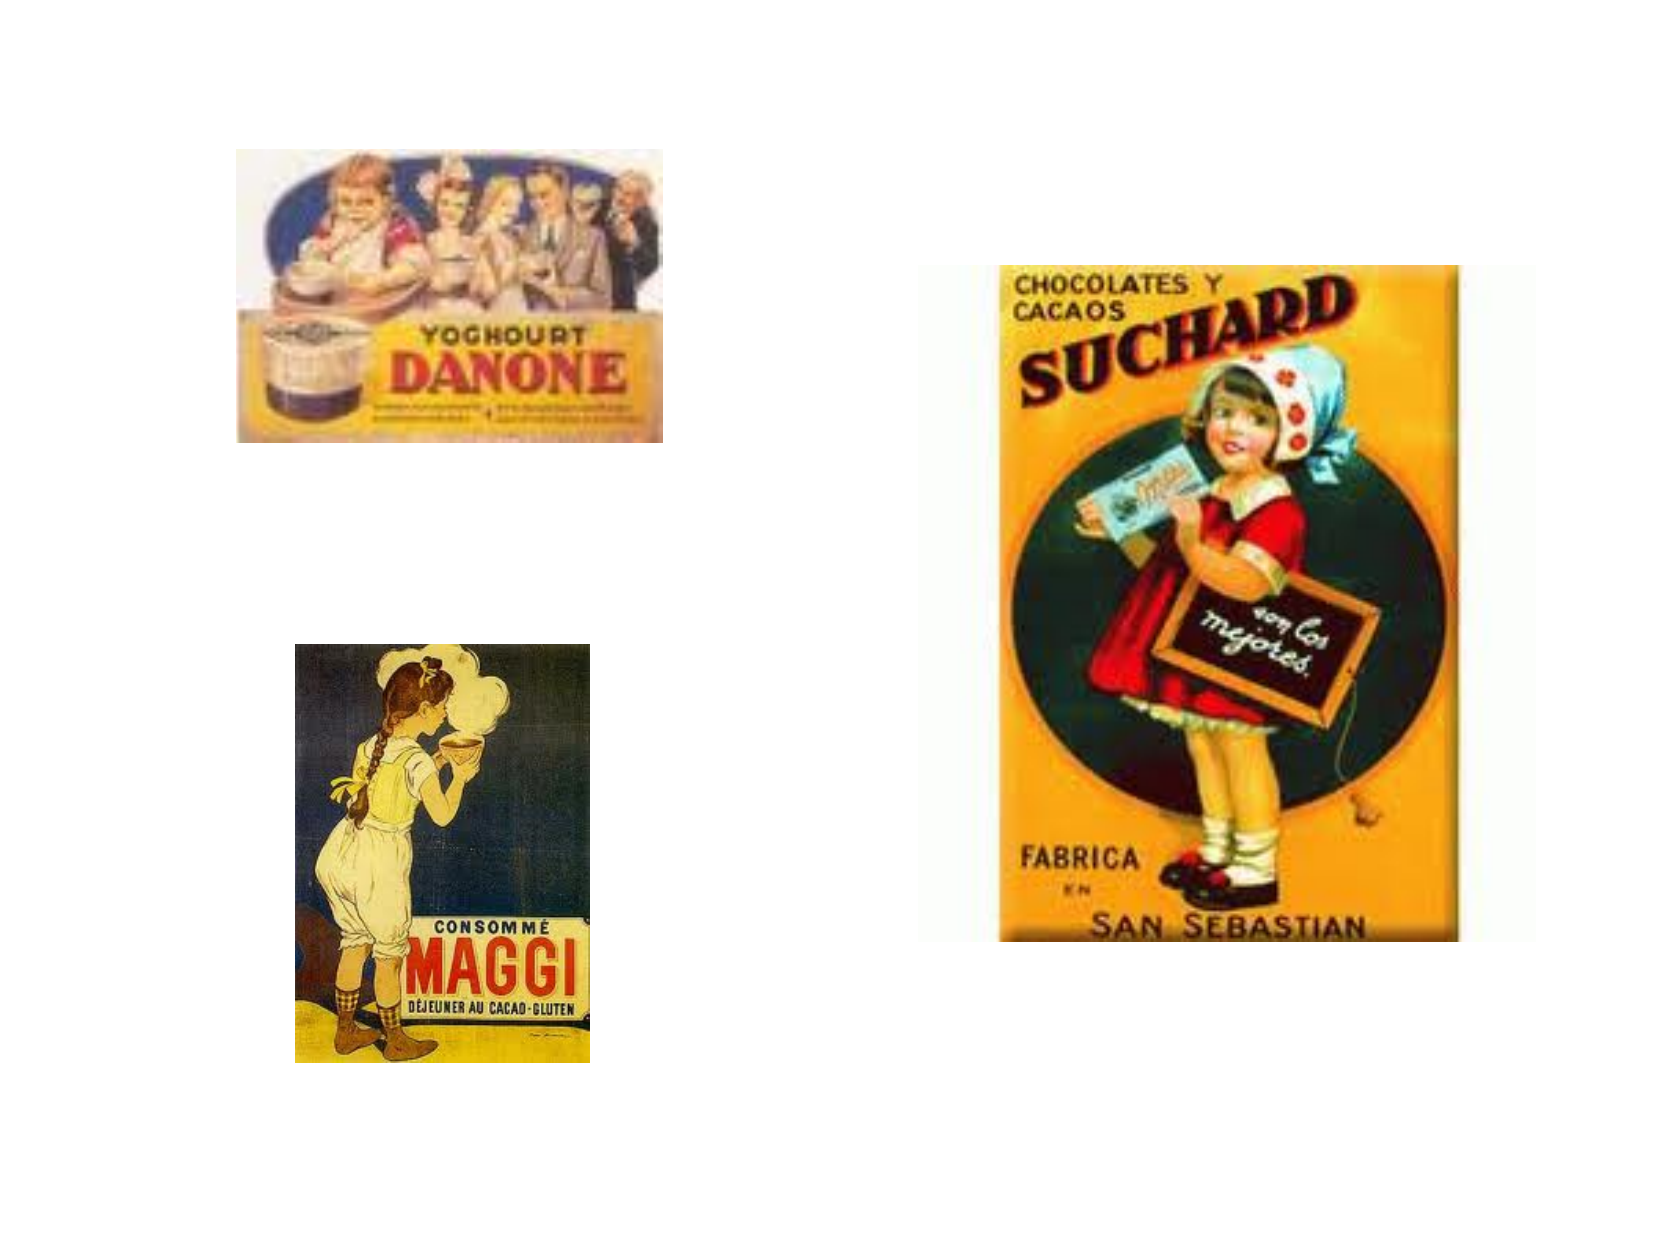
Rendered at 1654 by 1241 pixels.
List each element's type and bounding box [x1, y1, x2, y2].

picture [295, 644, 590, 1063]
picture [918, 265, 1536, 943]
picture [236, 149, 663, 443]
